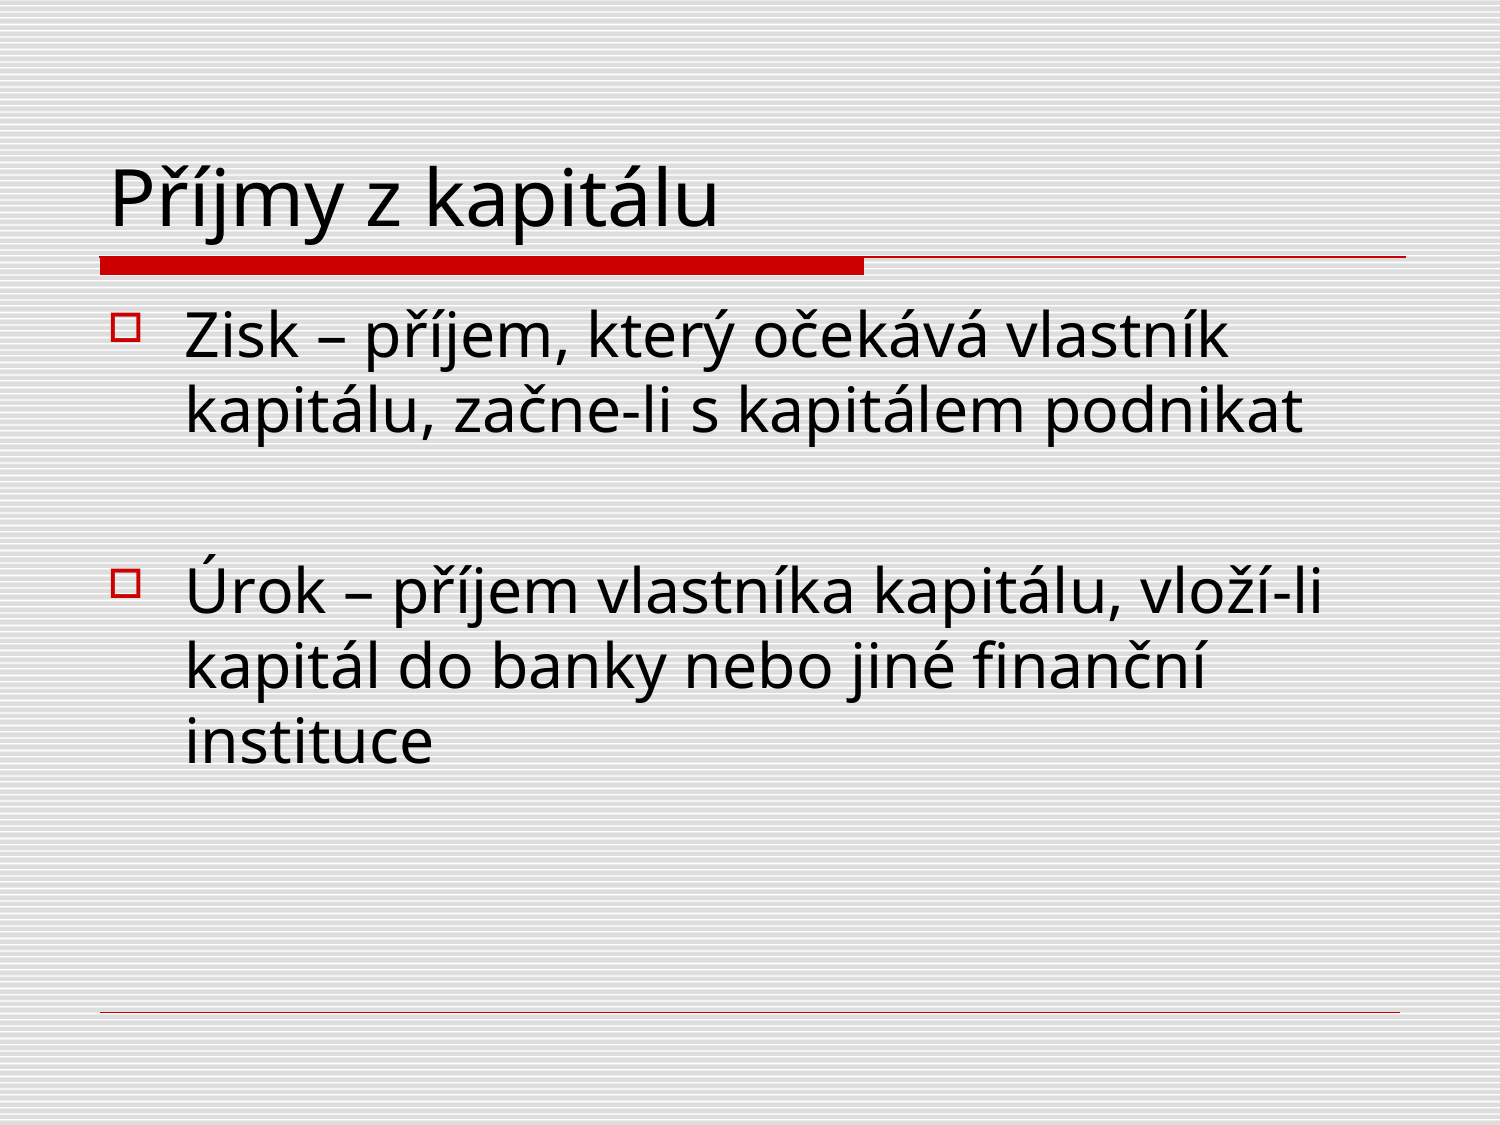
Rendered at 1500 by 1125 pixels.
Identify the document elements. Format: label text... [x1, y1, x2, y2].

list Zisk – příjem, který očekává vlastník kapitálu, začne-li s kapitálem podnikat Úrok – příjem vlastníka kapitálu, vloží-li kapitál do banky nebo jiné finanční instituce [92, 287, 1406, 988]
picture [0, 0, 1500, 1125]
title Příjmy z kapitálu [94, 49, 1407, 250]
